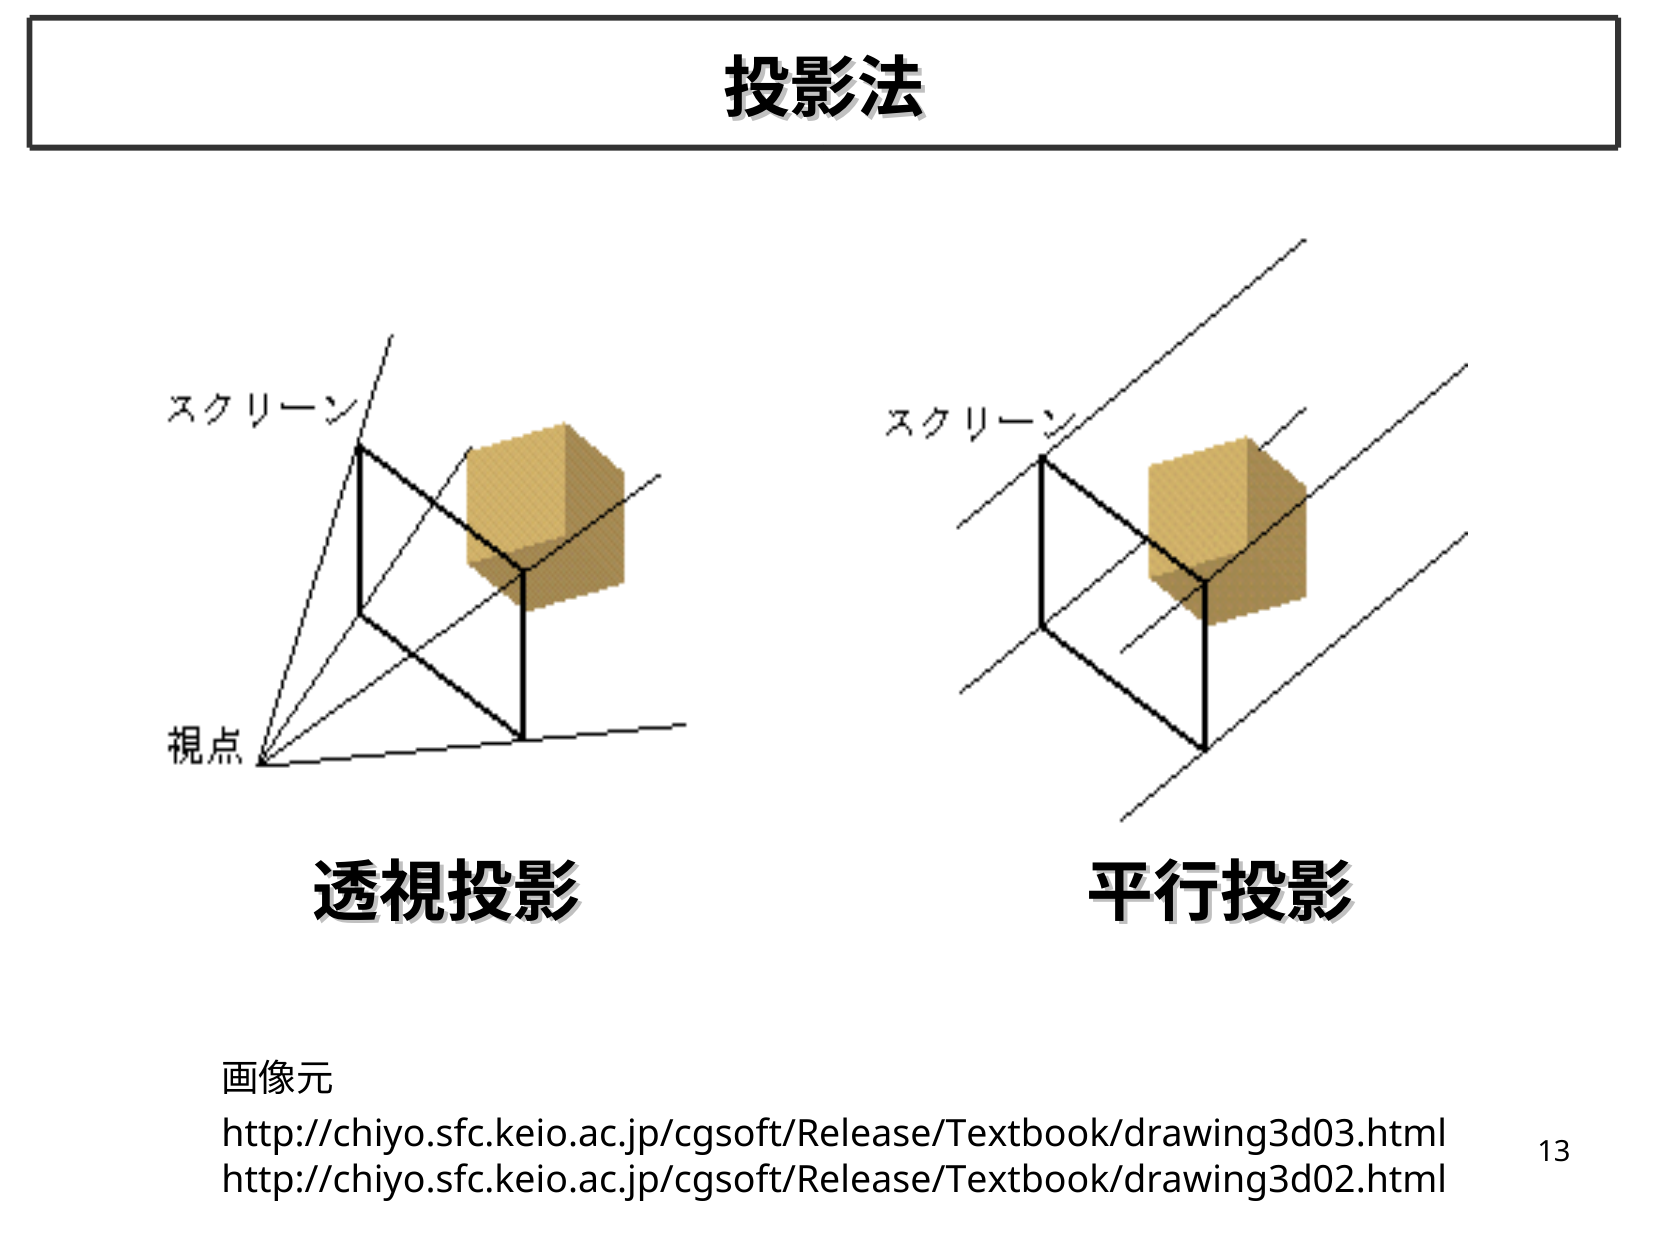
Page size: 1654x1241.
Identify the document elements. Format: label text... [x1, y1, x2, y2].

picture [876, 234, 1468, 826]
picture [144, 264, 735, 855]
text_box 平行投影 [1071, 830, 1388, 917]
text_box 画像元 [206, 1040, 355, 1096]
text_box http://chiyo.sfc.keio.ac.jp/cgsoft/Release/Textbook/drawing3d02.html [206, 1144, 1488, 1241]
text_box http://chiyo.sfc.keio.ac.jp/cgsoft/Release/Textbook/drawing3d03.html [206, 1099, 1487, 1144]
text_box 投影法 [29, 17, 1619, 148]
text_box 透視投影 [298, 830, 621, 917]
